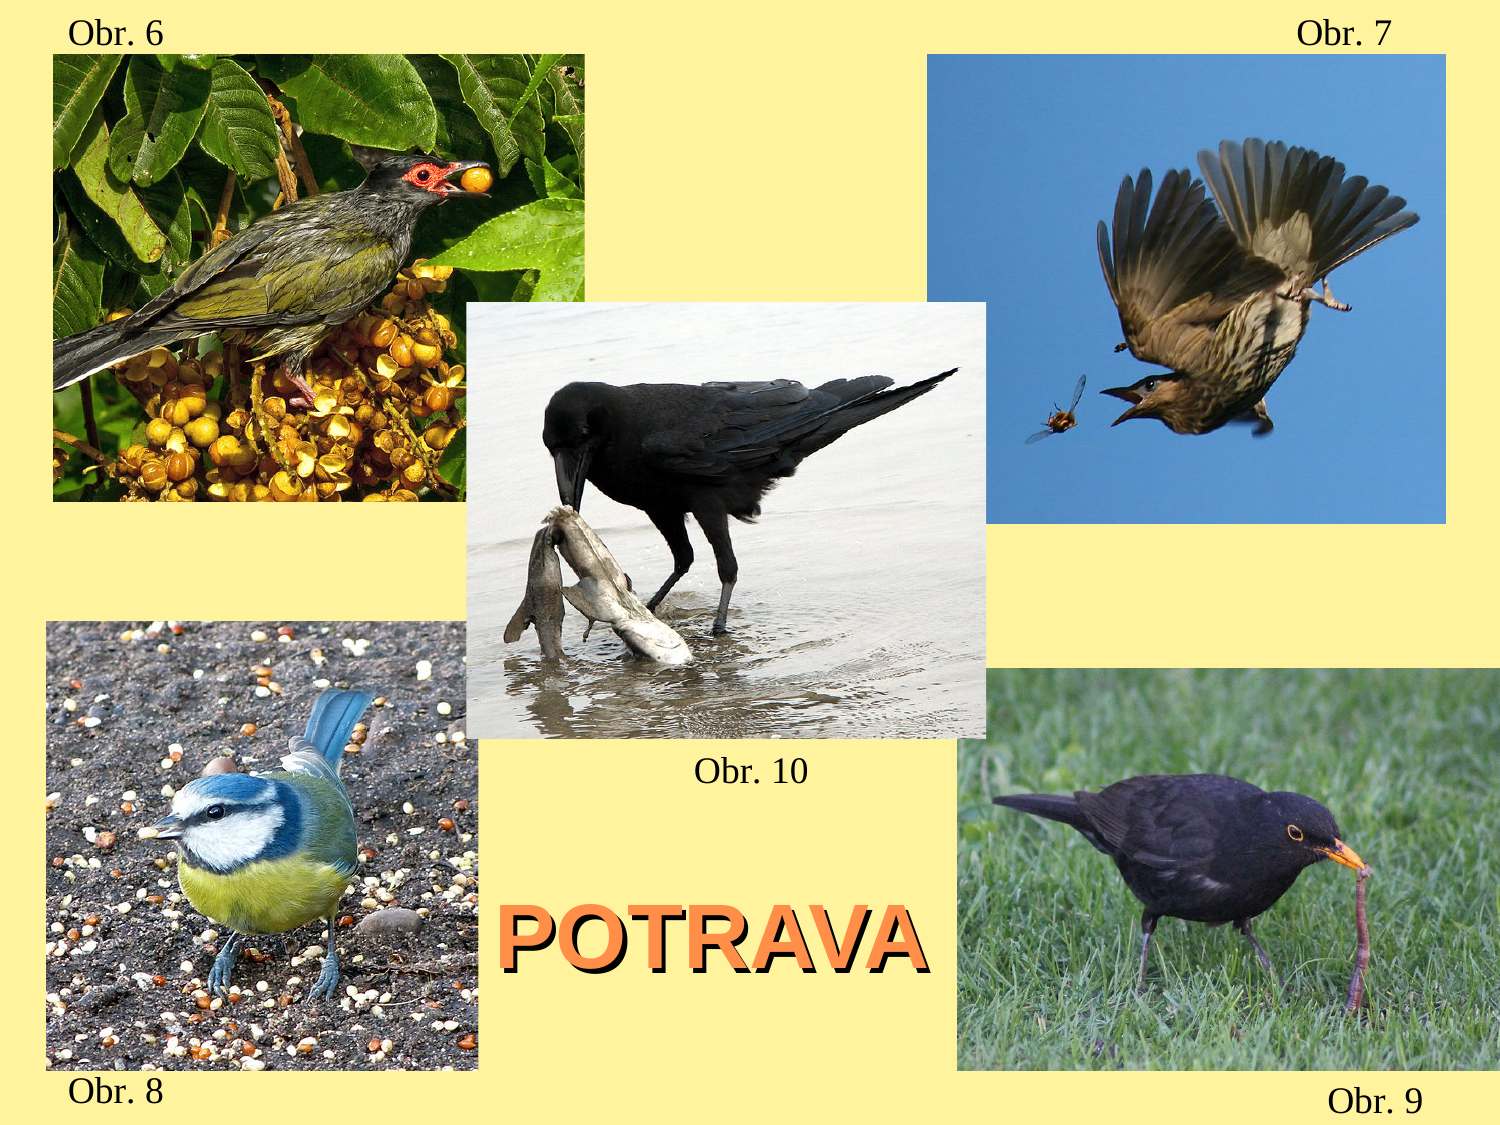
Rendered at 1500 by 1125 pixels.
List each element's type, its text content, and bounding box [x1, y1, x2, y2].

picture [46, 995, 479, 1071]
picture [46, 54, 1500, 1071]
text_box Obr. 9 [1293, 1068, 1447, 1125]
text_box Obr. 6 [53, 0, 231, 61]
text_box Obr. 8 [53, 1058, 254, 1120]
title POTRAVA [41, 822, 1384, 995]
text_box Obr. 7 [1281, 0, 1447, 61]
text_box Obr. 10 [679, 737, 880, 799]
